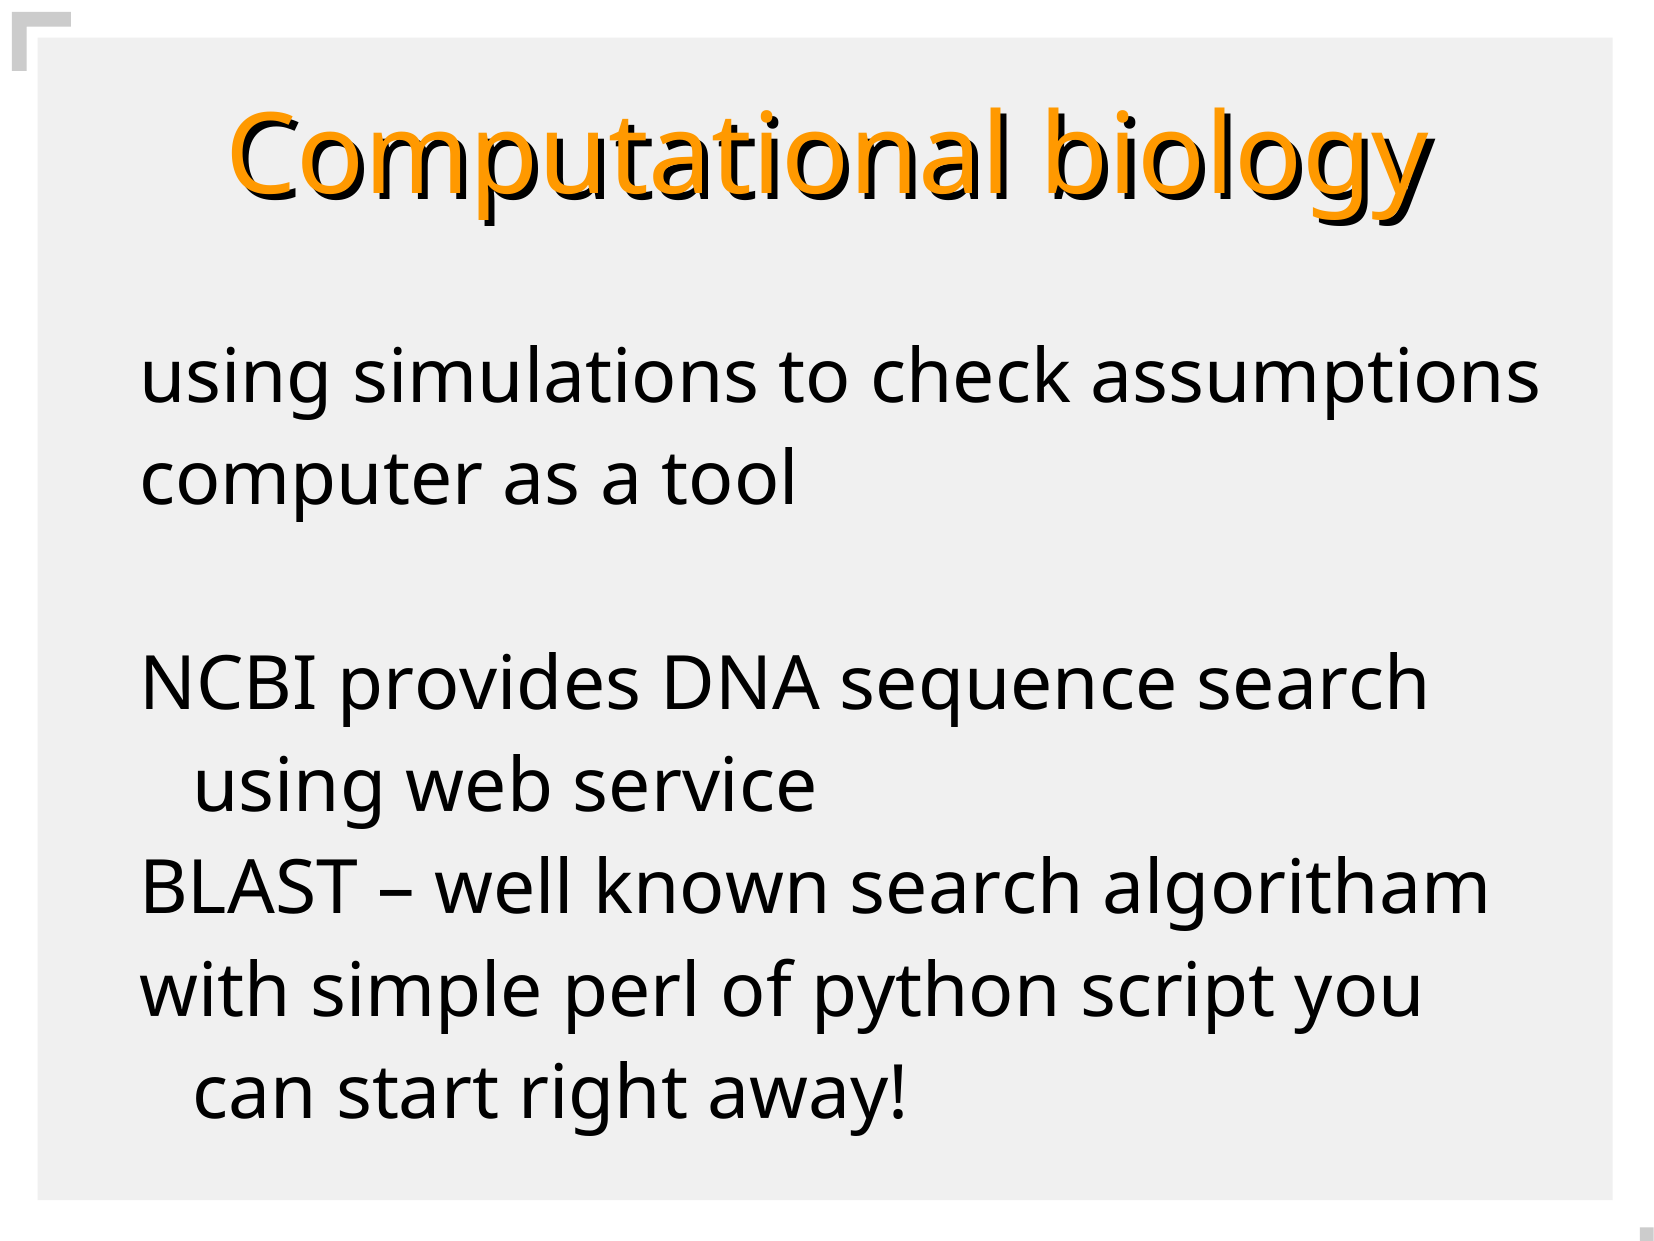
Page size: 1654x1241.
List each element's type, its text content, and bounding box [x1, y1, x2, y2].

list using simulations to check assumptions computer as a tool NCBI provides DNA sequence search using web service BLAST – well known search algoritham with simple perl of python script you can start right away! [121, 322, 1561, 1132]
title Computational biology [121, 46, 1534, 254]
